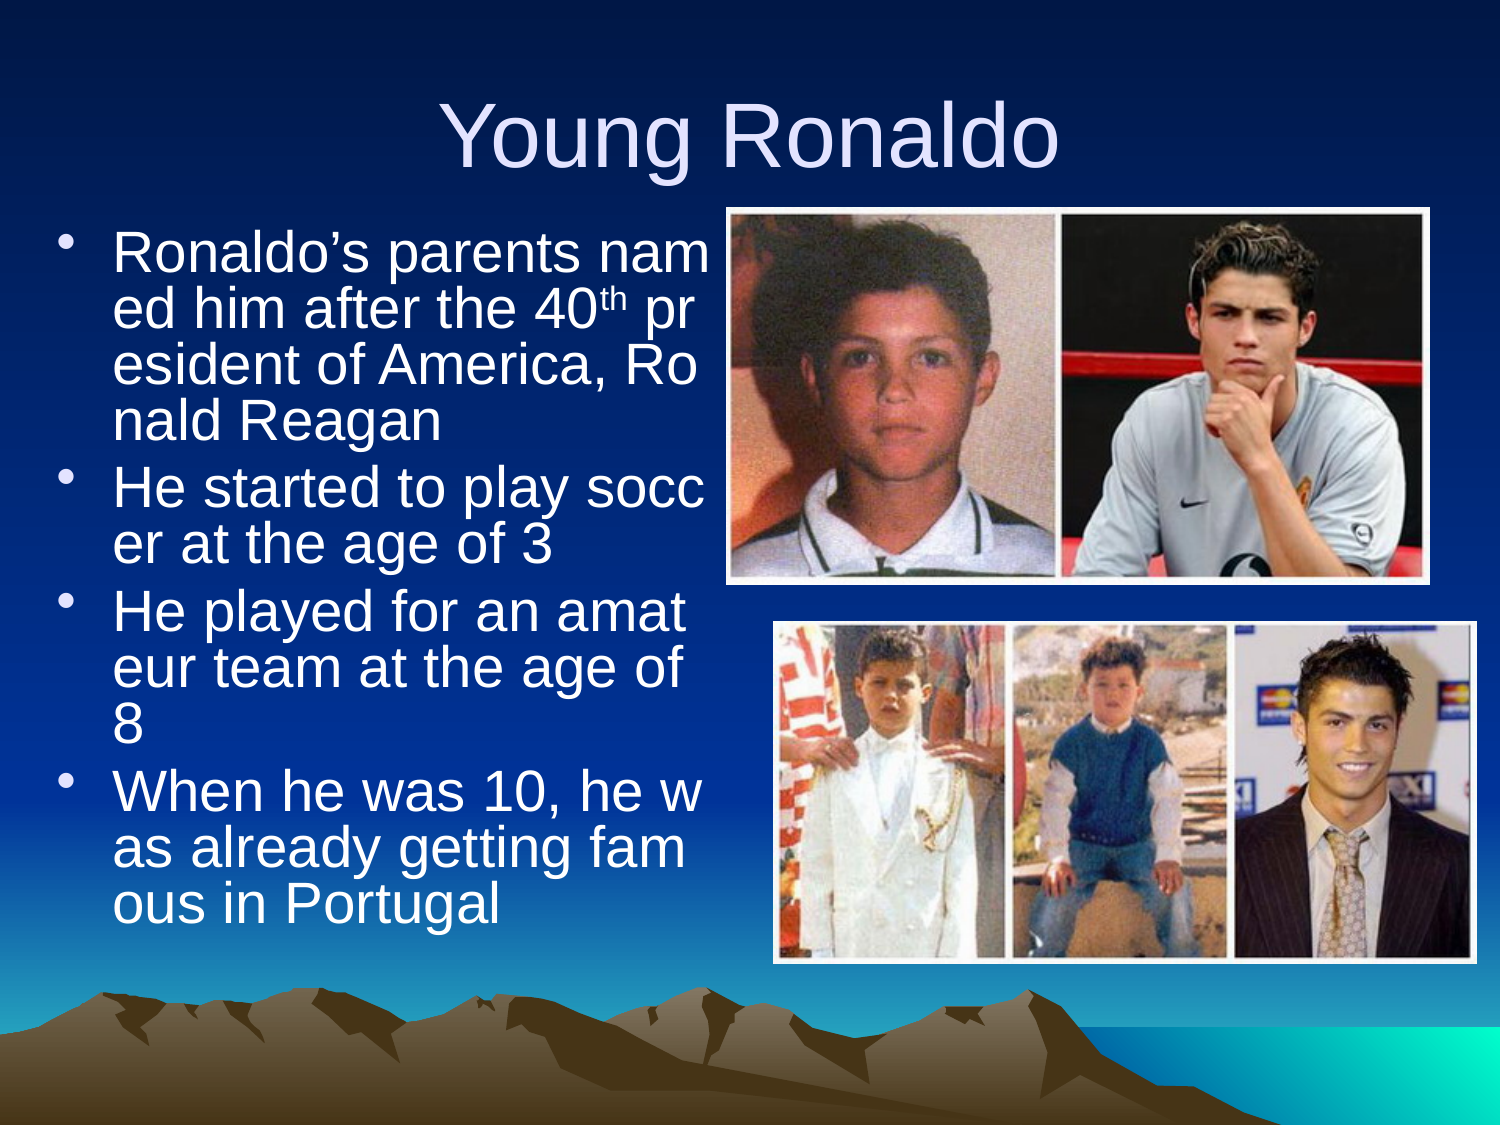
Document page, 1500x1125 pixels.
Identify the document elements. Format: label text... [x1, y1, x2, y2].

list Ronaldo’s parents named him after the 40th president of America, Ronald Reagan He started to play soccer at the age of 3 He played for an amateur team at the age of 8 When he was 10, he was already getting famous in Portugal [41, 220, 728, 1083]
picture [726, 207, 1430, 585]
picture [773, 621, 1477, 964]
title Young Ronaldo [75, 37, 1425, 220]
